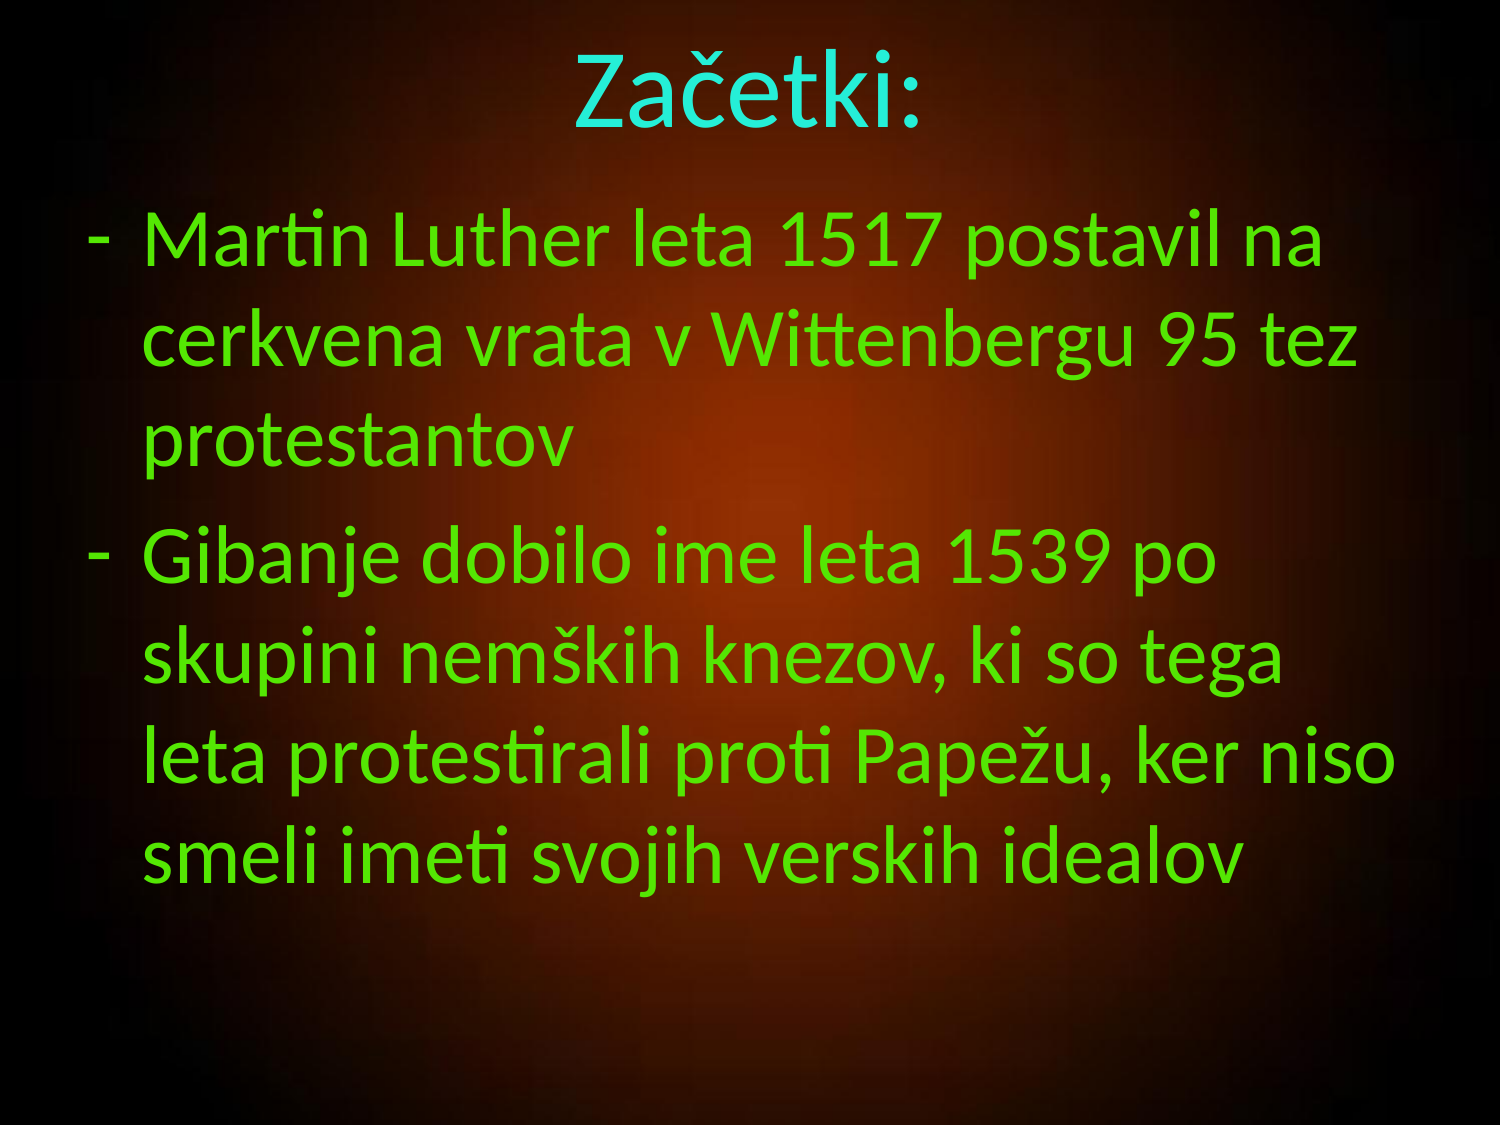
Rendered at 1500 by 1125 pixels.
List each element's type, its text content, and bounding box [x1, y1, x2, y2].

list Martin Luther leta 1517 postavil na cerkvena vrata v Wittenbergu 95 tez protestantov Gibanje dobilo ime leta 1539 po skupini nemških knezov, ki so tega leta protestirali proti Papežu, ker niso smeli imeti svojih verskih idealov [70, 175, 1425, 1090]
title Začetki: [75, 0, 1425, 164]
picture [0, 0, 1500, 1125]
